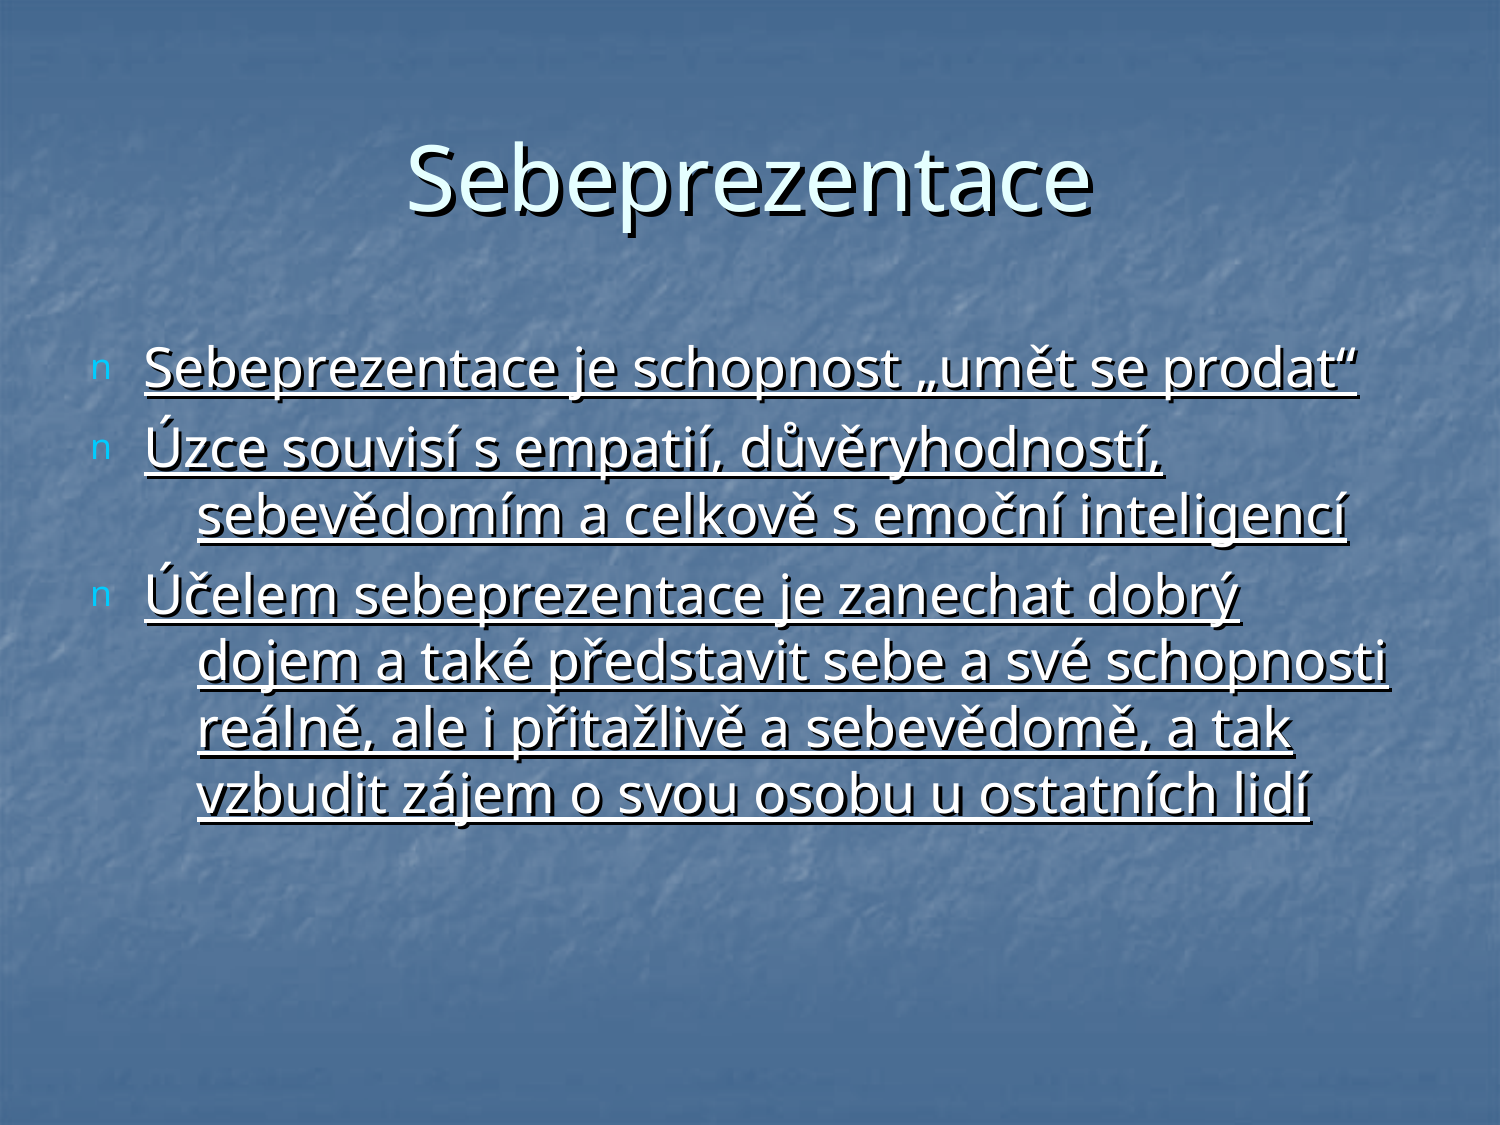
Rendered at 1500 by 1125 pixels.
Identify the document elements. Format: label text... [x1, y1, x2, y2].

title Sebeprezentace [75, 62, 1426, 288]
list Sebeprezentace je schopnost „umět se prodat“ Úzce souvisí s empatií, důvěryhodností, sebevědomím a celkově s emoční inteligencí Účelem sebeprezentace je zanechat dobrý dojem a také představit sebe a své schopnosti reálně, ale i přitažlivě a sebevědomě, a tak vzbudit zájem o svou osobu u ostatních lidí [75, 324, 1426, 1000]
